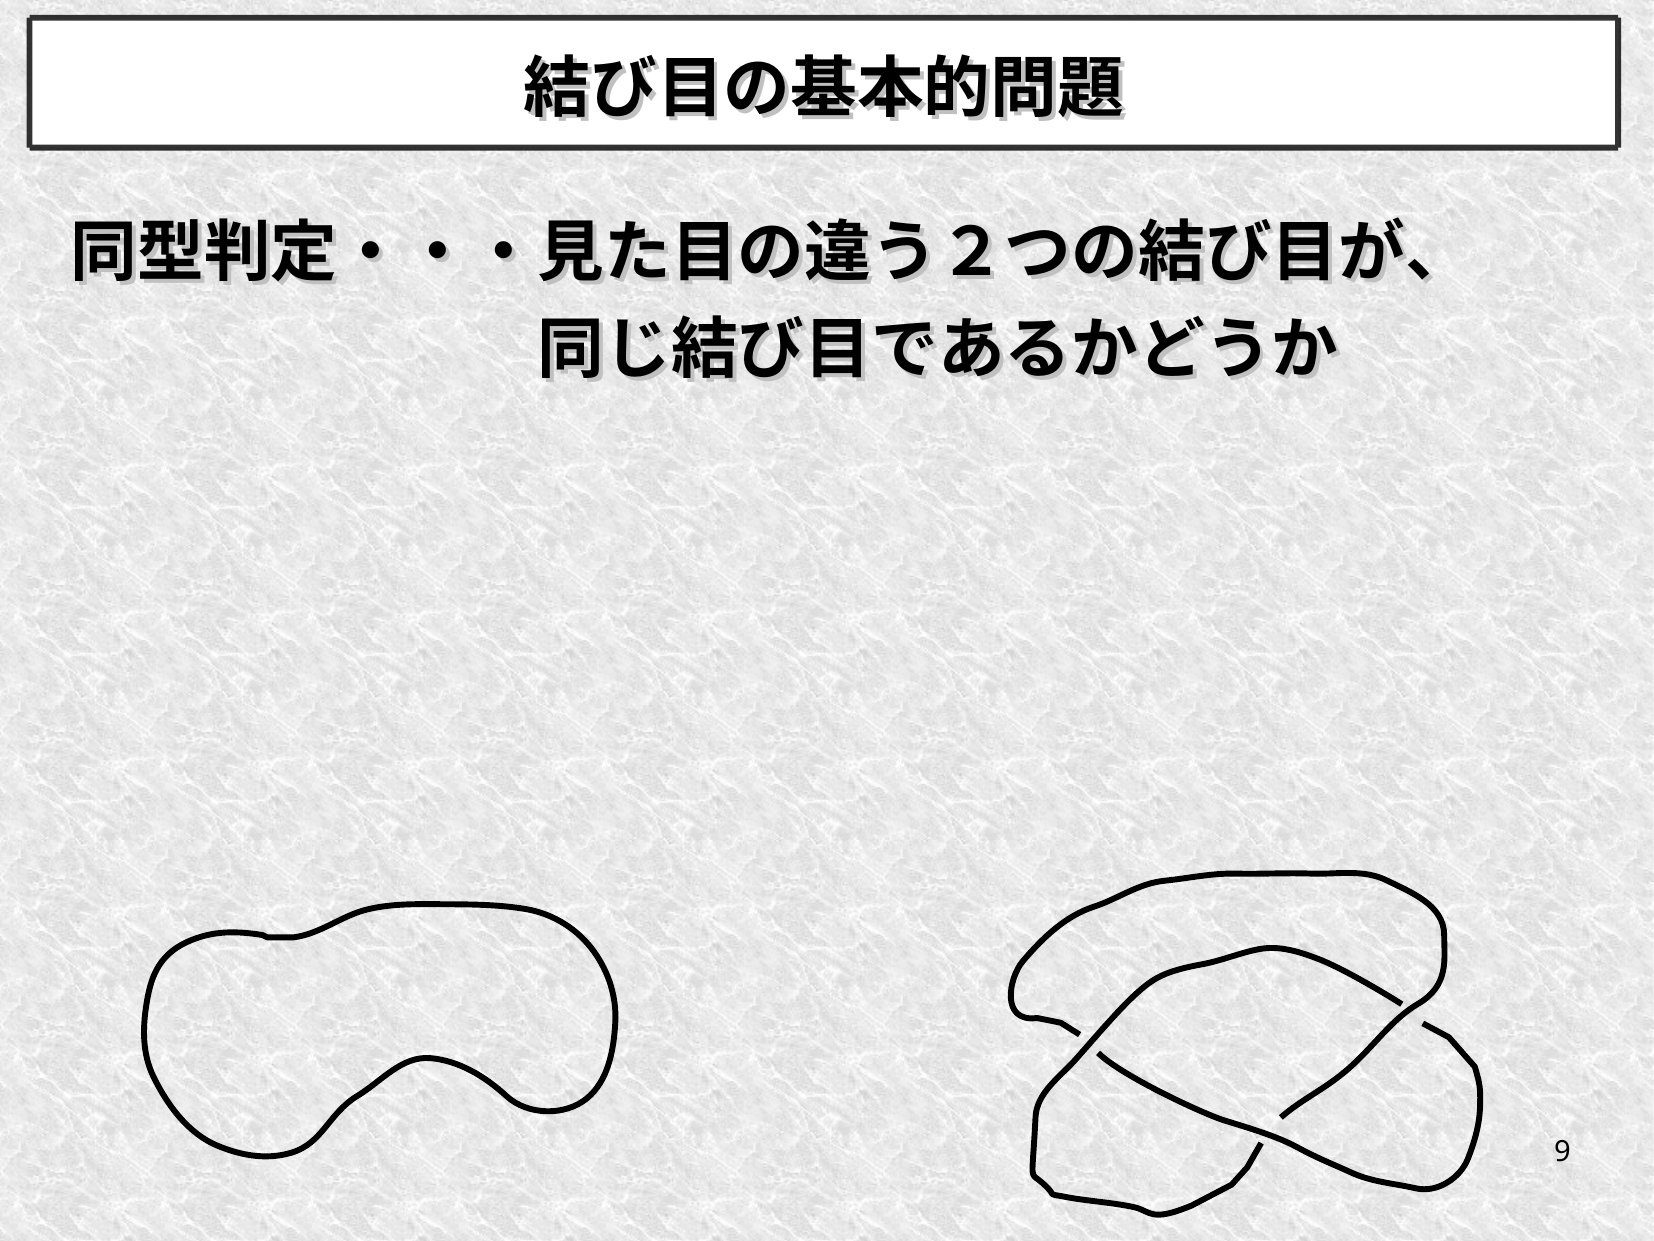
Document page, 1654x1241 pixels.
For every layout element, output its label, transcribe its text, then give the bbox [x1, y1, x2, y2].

text_box 結び目の基本的問題 [29, 17, 1619, 148]
picture [0, 0, 1654, 1241]
text_box 同型判定・・・見た目の違う２つの結び目が、 同じ結び目であるかどうか [55, 190, 1603, 366]
